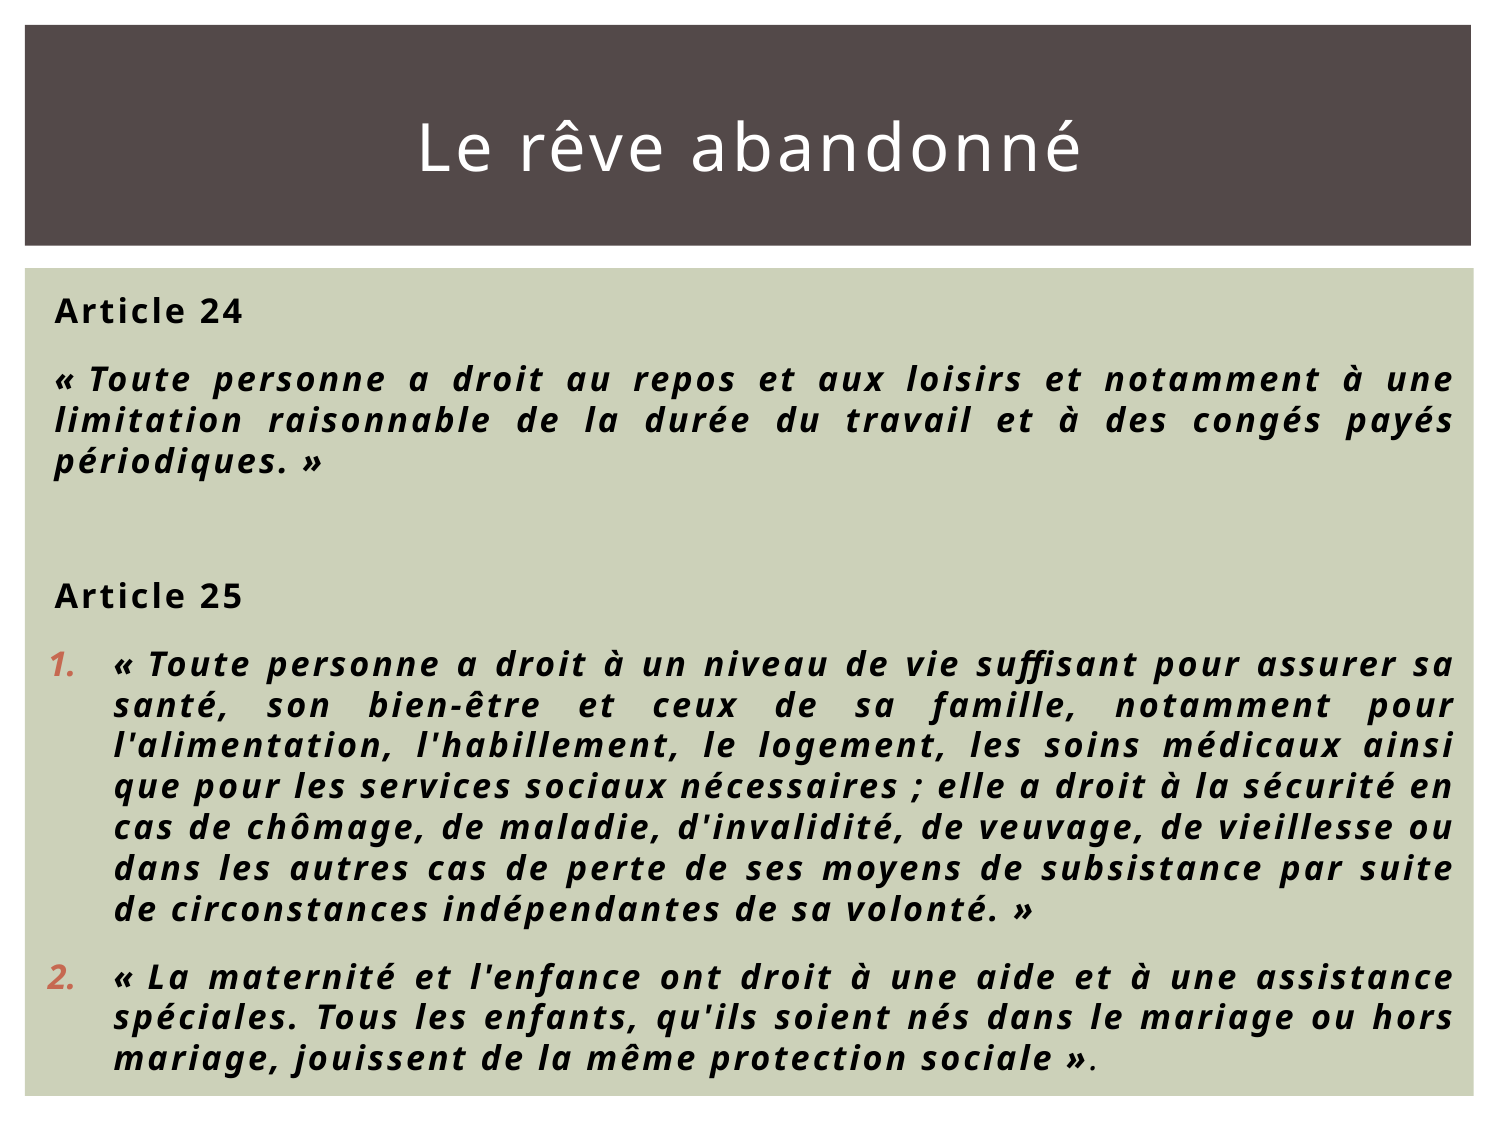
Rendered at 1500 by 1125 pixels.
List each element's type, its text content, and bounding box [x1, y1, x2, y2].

title Le rêve abandonné [62, 58, 1438, 232]
list Article 24 « Toute personne a droit au repos et aux loisirs et notamment à une limitation raisonnable de la durée du travail et à des congés payés périodiques. » Article 25 « Toute personne a droit à un niveau de vie suffisant pour assurer sa santé, son bien-être et ceux de sa famille, notamment pour l'alimentation, l'habillement, le logement, les soins médicaux ainsi que pour les services sociaux nécessaires ; elle a droit à la sécurité en cas de chômage, de maladie, d'invalidité, de veuvage, de vieillesse ou dans les autres cas de perte de ses moyens de subsistance par suite de circonstances indépendantes de sa volonté. » « La maternité et l'enfance ont droit à une aide et à une assistance spéciales. Tous les enfants, qu'ils soient nés dans le mariage ou hors mariage, jouissent de la même protection sociale ». [32, 281, 1472, 1091]
